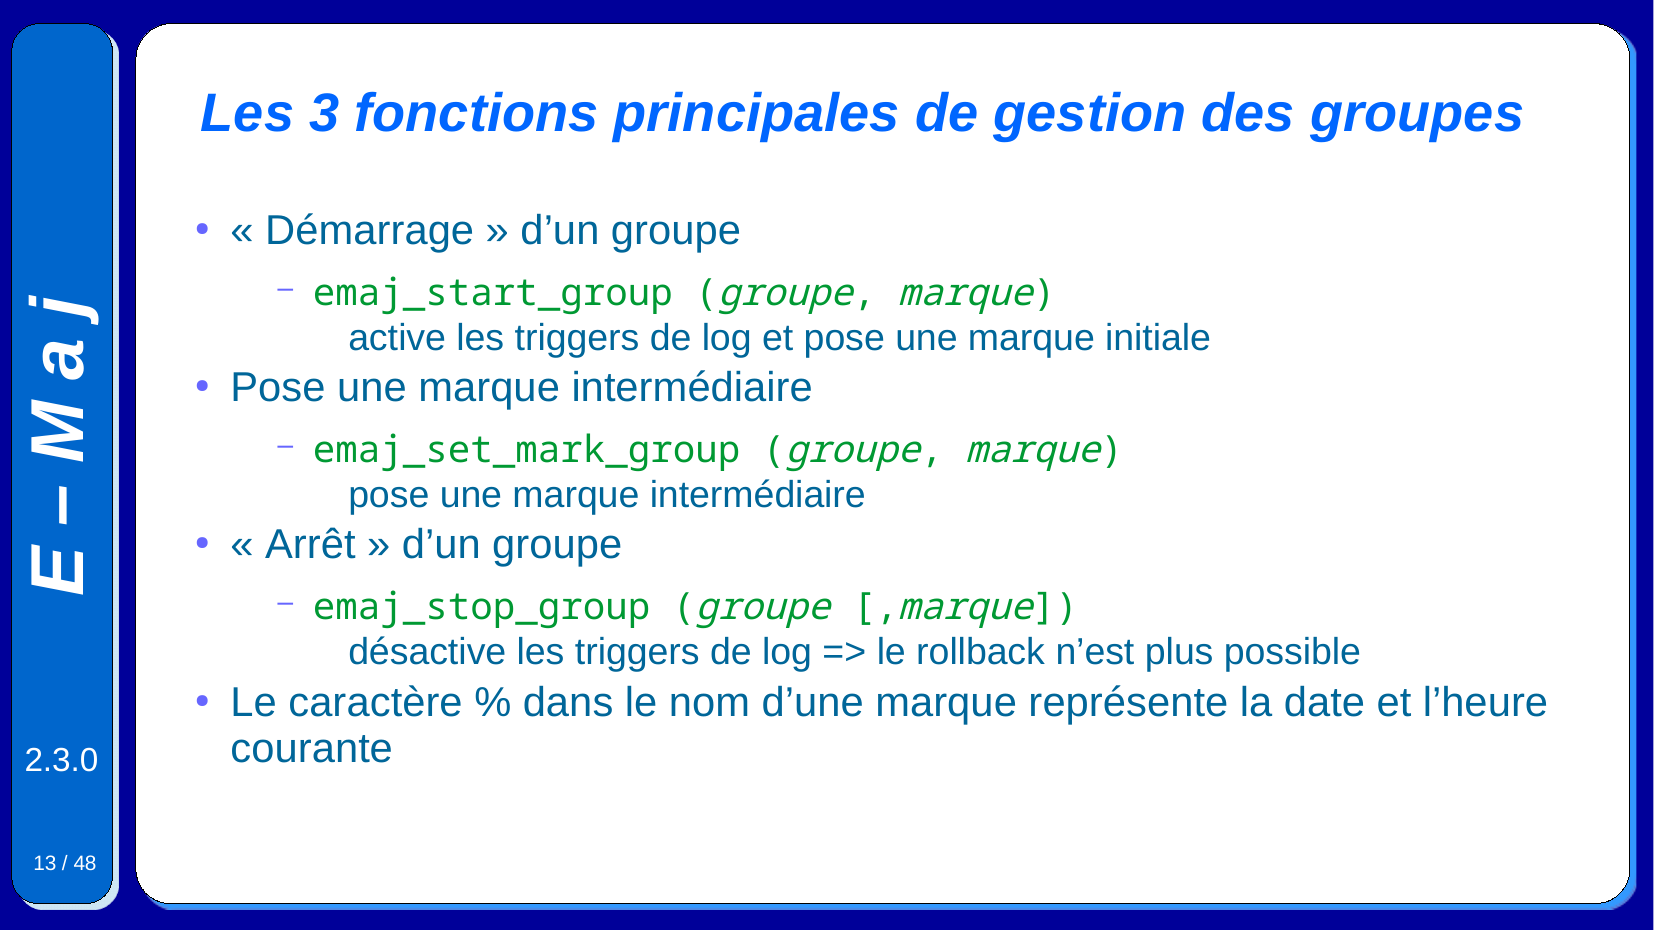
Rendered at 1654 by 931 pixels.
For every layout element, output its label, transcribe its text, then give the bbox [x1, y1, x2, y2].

title Les 3 fonctions principales de gestion des groupes [200, 34, 1575, 191]
list « Démarrage » d’un groupe emaj_start_group (groupe, marque) active les triggers de log et pose une marque initiale Pose une marque intermédiaire emaj_set_mark_group (groupe, marque) pose une marque intermédiaire « Arrêt » d’un groupe emaj_stop_group (groupe [,marque]) désactive les triggers de log => le rollback n’est plus possible Le caractère % dans le nom d’une marque représente la date et l’heure courante [177, 206, 1587, 854]
